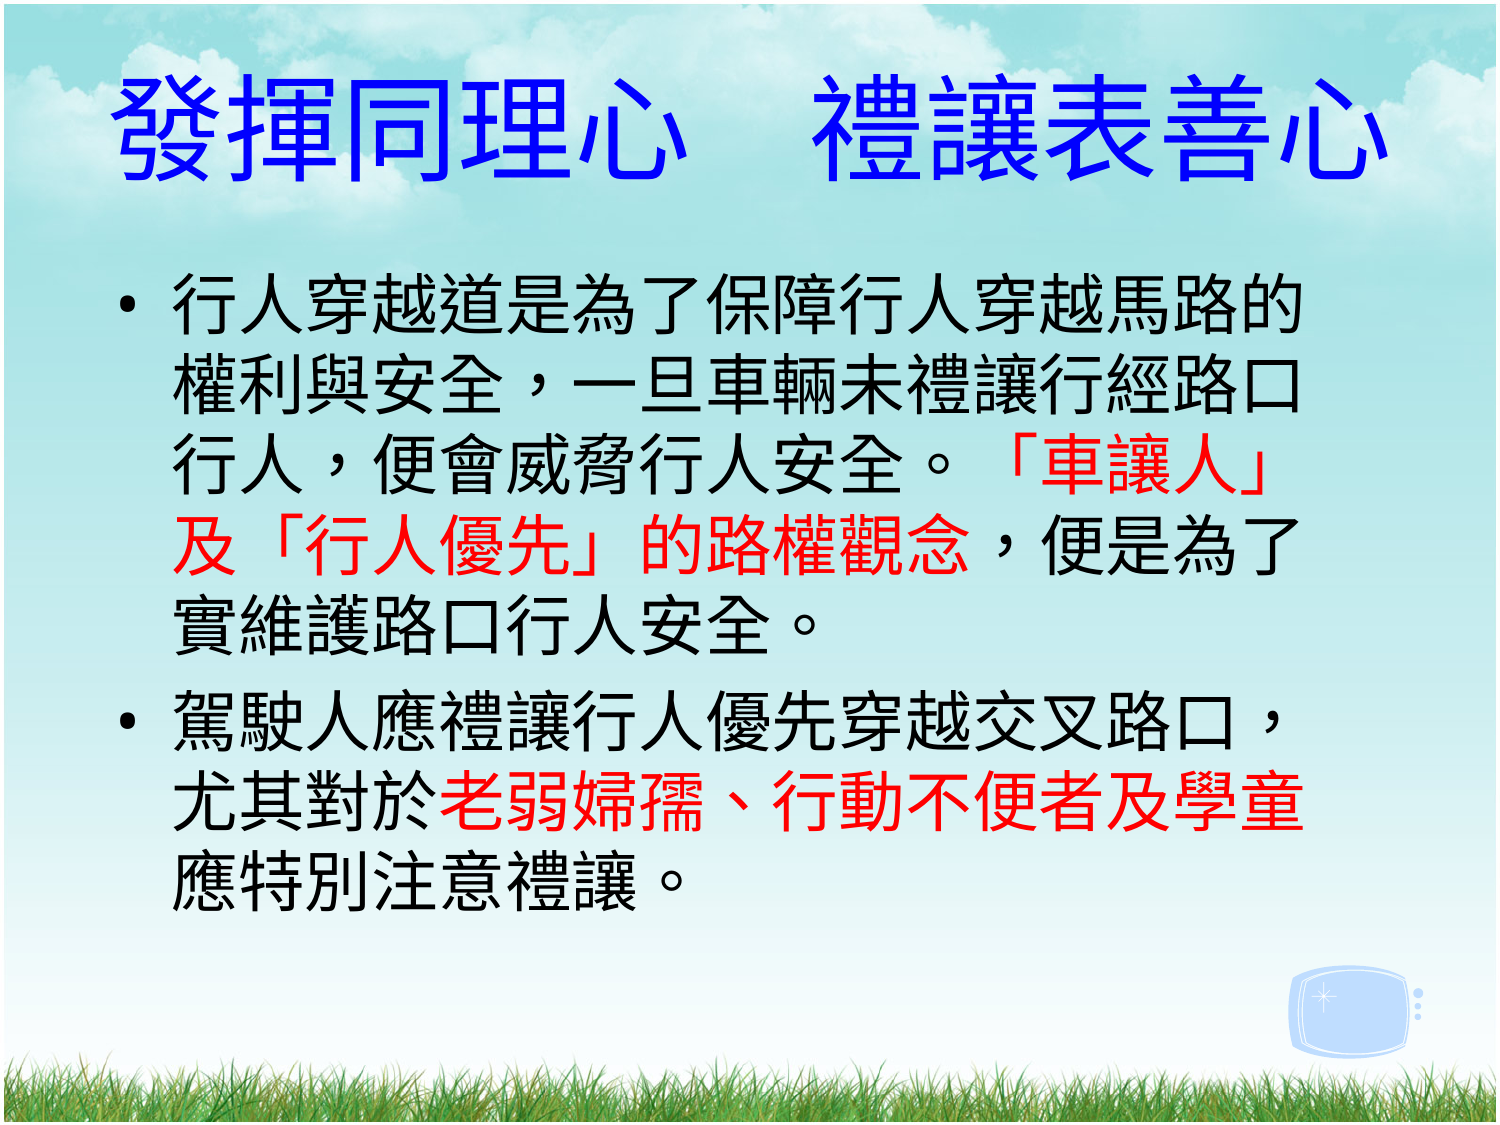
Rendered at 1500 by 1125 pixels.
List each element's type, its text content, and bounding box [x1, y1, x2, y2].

title 發揮同理心 禮讓表善心 [75, 32, 1426, 220]
picture [0, 0, 1500, 1125]
list 行人穿越道是為了保障行人穿越馬路的權利與安全，一旦車輛未禮讓行經路口行人，便會威脅行人安全。「車讓人」及「行人優先」的路權觀念，便是為了實維護路口行人安全。 駕駛人應禮讓行人優先穿越交叉路口，尤其對於老弱婦孺、行動不便者及學童應特別注意禮讓。 [100, 255, 1388, 941]
